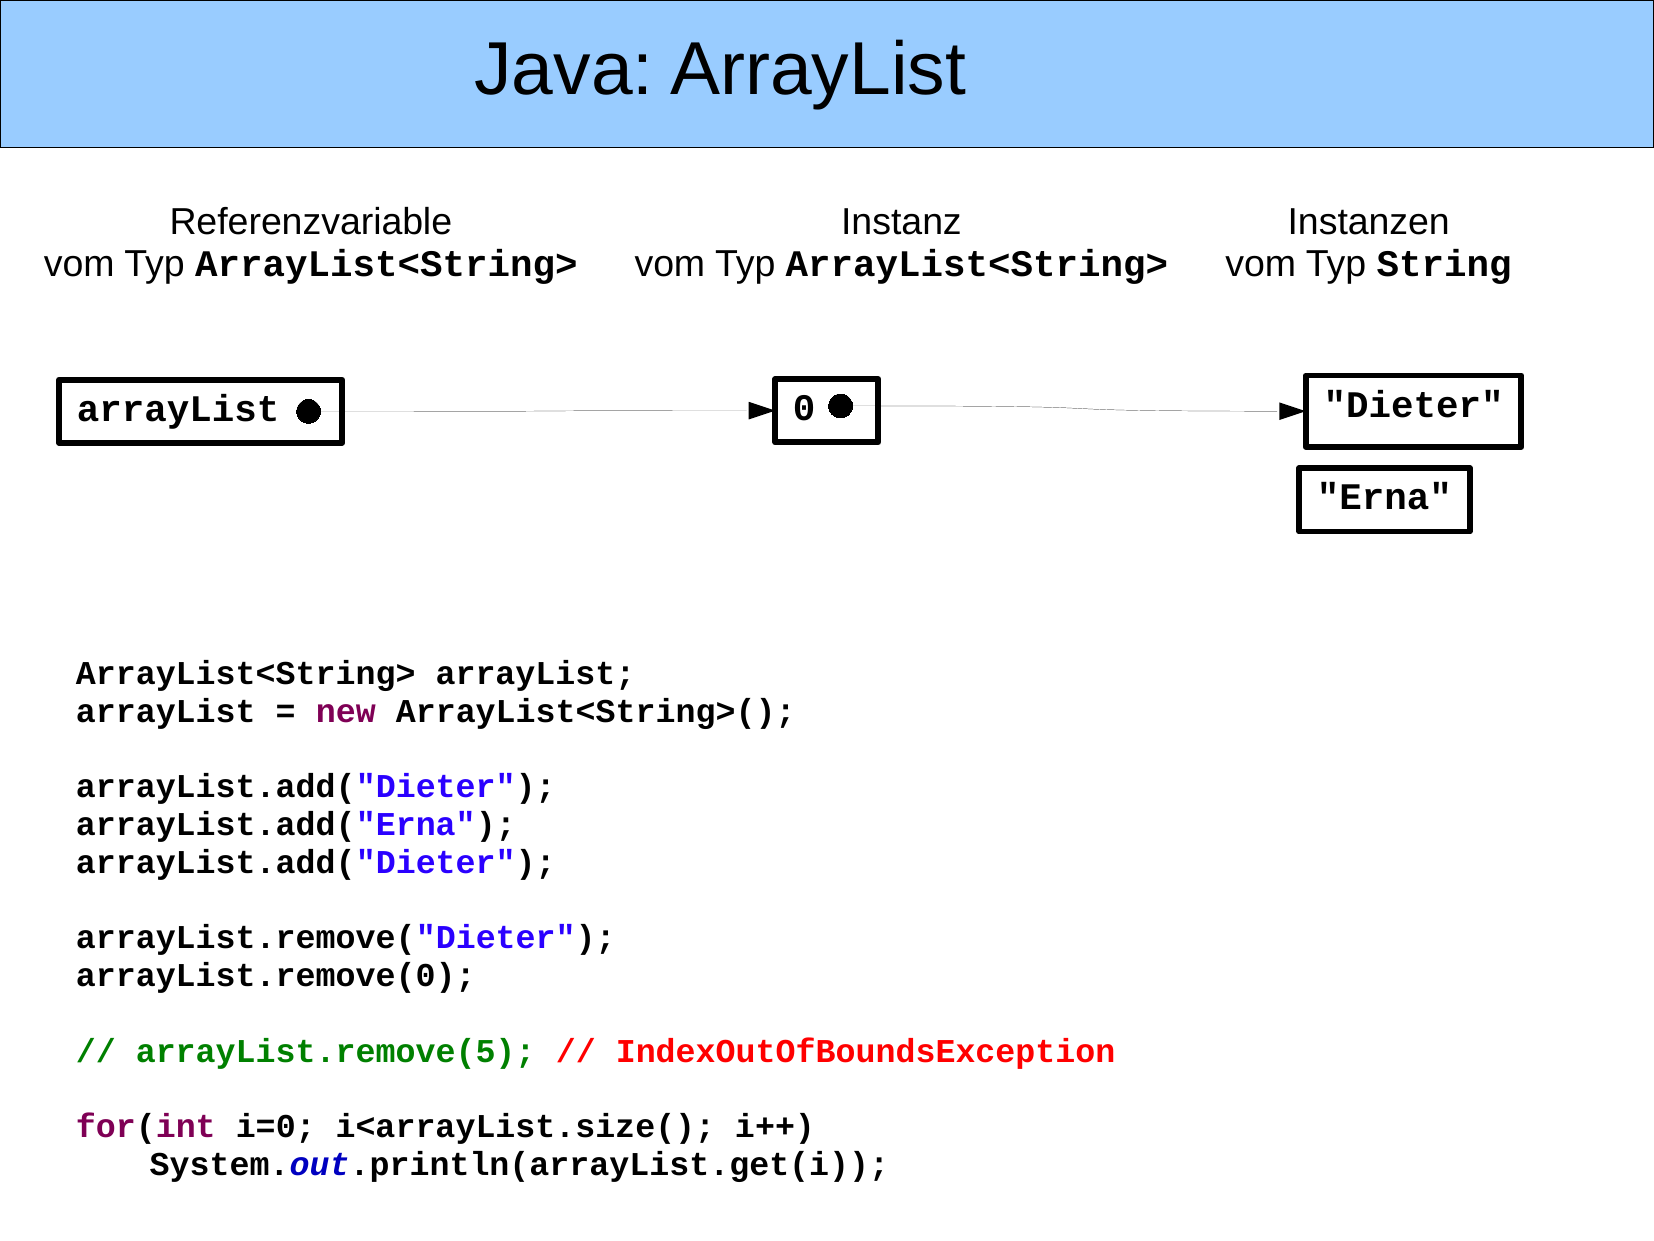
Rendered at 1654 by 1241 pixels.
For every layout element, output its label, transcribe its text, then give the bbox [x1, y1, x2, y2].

text_box "Erna" [1299, 468, 1470, 532]
text_box Referenzvariable vom Typ ArrayList<String> [29, 193, 591, 296]
text_box arrayList [59, 379, 343, 443]
text_box ArrayList<String> arrayList; arrayList = new ArrayList<String>(); arrayList.add("Dieter"); arrayList.add("Erna"); arrayList.add("Dieter"); arrayList.remove("Dieter"); arrayList.remove(0); // arrayList.remove(5); // IndexOutOfBoundsException for(int i=0; i<arrayList.size(); i++) System.out.println(arrayList.get(i)); [61, 649, 1131, 1190]
text_box Instanz vom Typ ArrayList<String> [619, 193, 1182, 296]
text_box Java: ArrayList [459, 19, 982, 119]
text_box "Dieter" [1305, 375, 1522, 447]
text_box [828, 394, 853, 418]
text_box [296, 399, 321, 424]
text_box Instanzen vom Typ String [1210, 193, 1527, 296]
text_box 0 [775, 379, 879, 443]
text_box [0, 0, 1654, 148]
